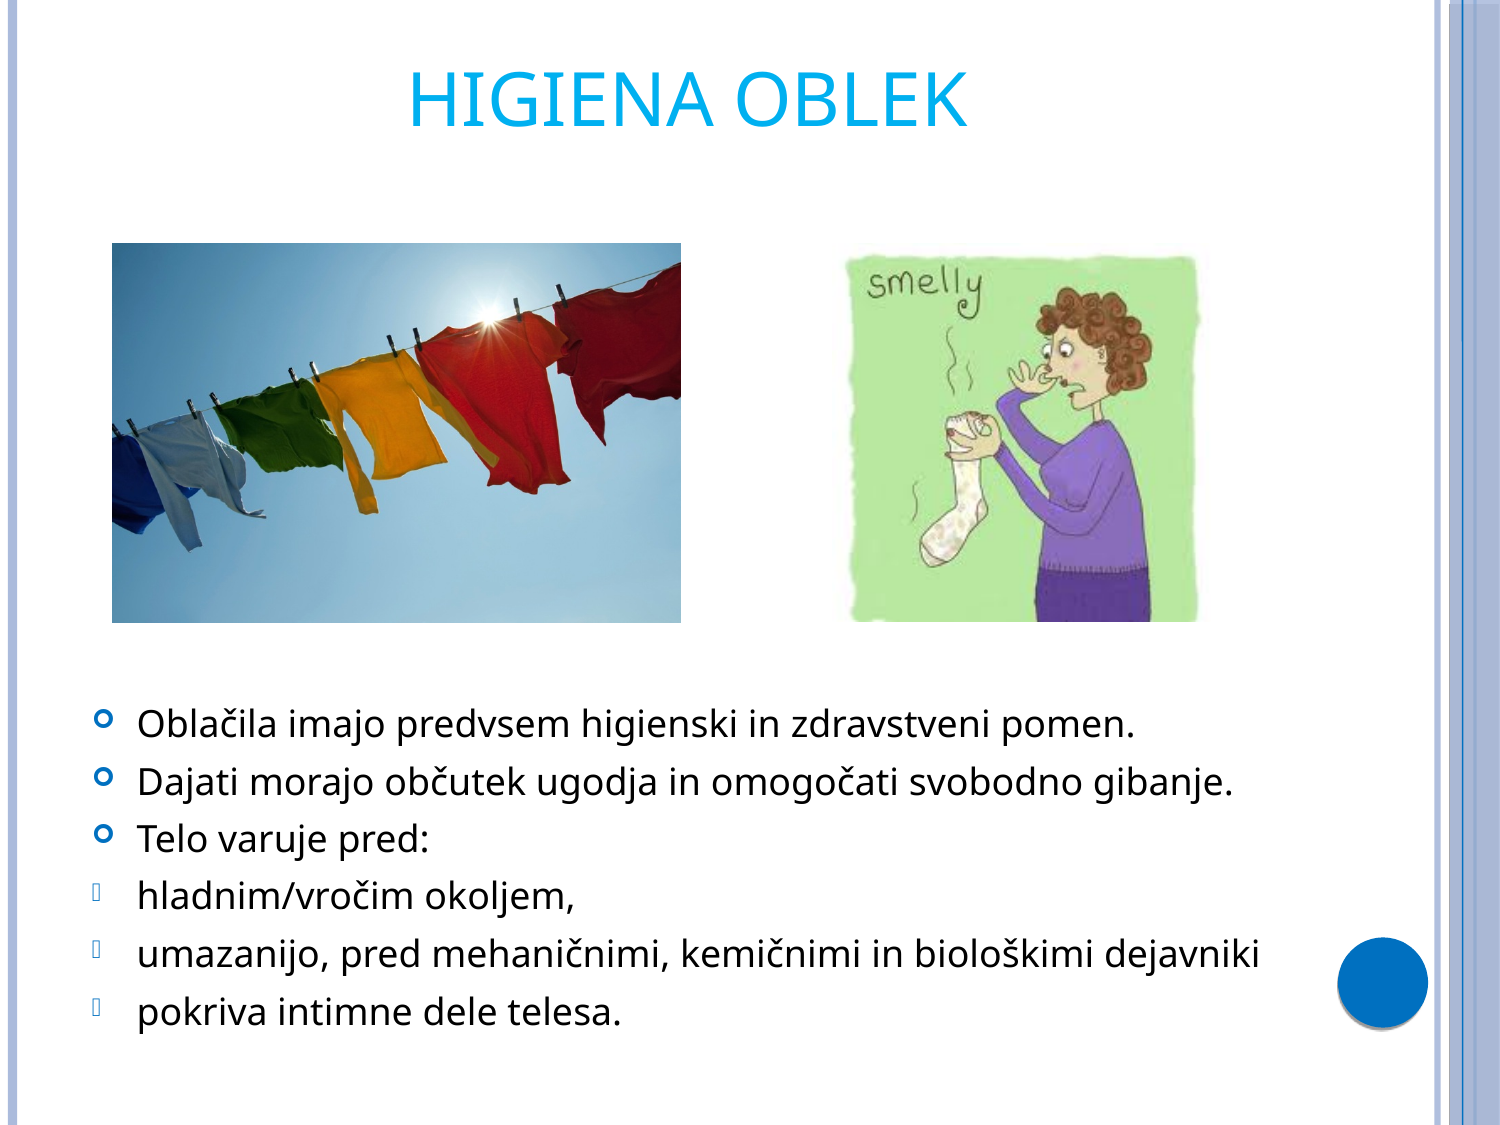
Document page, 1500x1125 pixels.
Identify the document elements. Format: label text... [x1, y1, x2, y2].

picture [112, 243, 681, 623]
picture [832, 243, 1211, 622]
title Higiena oblek [75, 45, 1300, 149]
list Oblačila imajo predvsem higienski in zdravstveni pomen. Dajati morajo občutek ugodja in omogočati svobodno gibanje. Telo varuje pred: hladnim/vročim okoljem, umazanijo, pred mehaničnimi, kemičnimi in biološkimi dejavniki pokriva intimne dele telesa. [76, 692, 1302, 1075]
